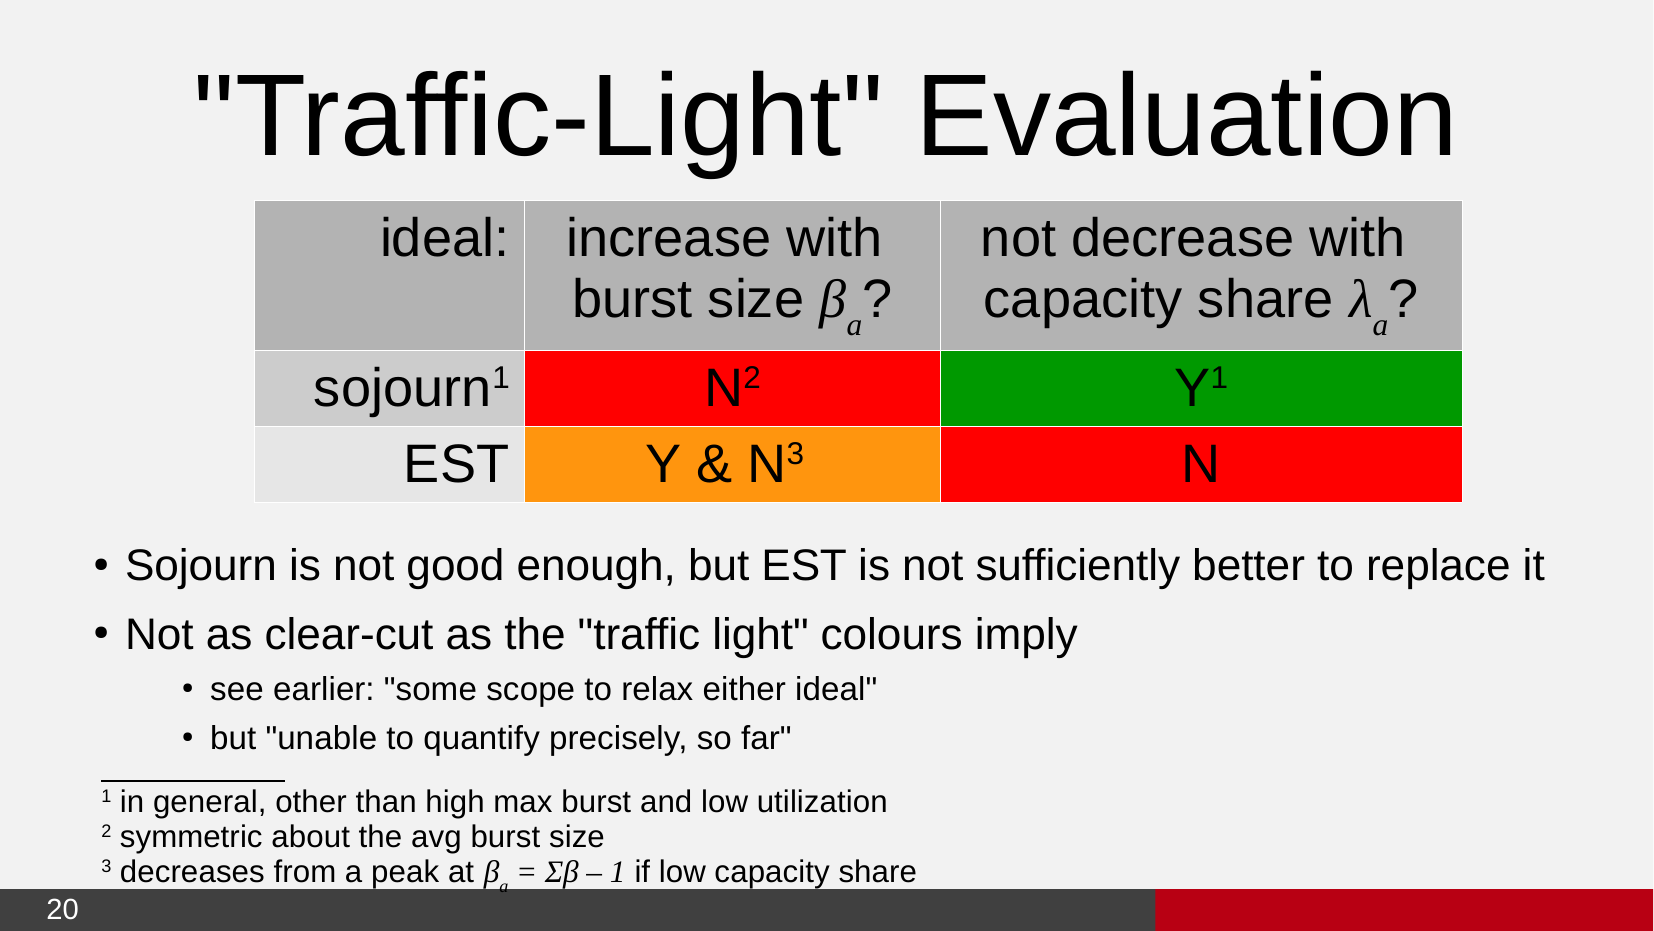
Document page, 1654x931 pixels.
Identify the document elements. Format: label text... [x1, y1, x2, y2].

table_cell Y1 [941, 351, 1462, 426]
table_header increase with burst size βa? [525, 201, 940, 350]
table_cell N [941, 427, 1462, 502]
table_header not decrease with capacity share λa? [941, 201, 1462, 350]
table_cell N2 [525, 351, 940, 426]
table_cell EST [255, 427, 524, 502]
text_box 1 in general, other than high max burst and low utilization 2 symmetric about the avg burst size 3 decreases from a peak at βa = Σβ – 1 if low capacity share [86, 765, 1506, 912]
title "Traffic-Light" Evaluation [82, 37, 1571, 193]
list Sojourn is not good enough, but EST is not sufficiently better to replace it Not as clear-cut as the "traffic light" colours imply see earlier: "some scope to relax either ideal" but "unable to quantify precisely, so far" [82, 541, 1571, 765]
table_cell Y & N3 [525, 427, 940, 502]
table_header ideal: [255, 201, 524, 350]
table_cell sojourn1 [255, 351, 524, 426]
